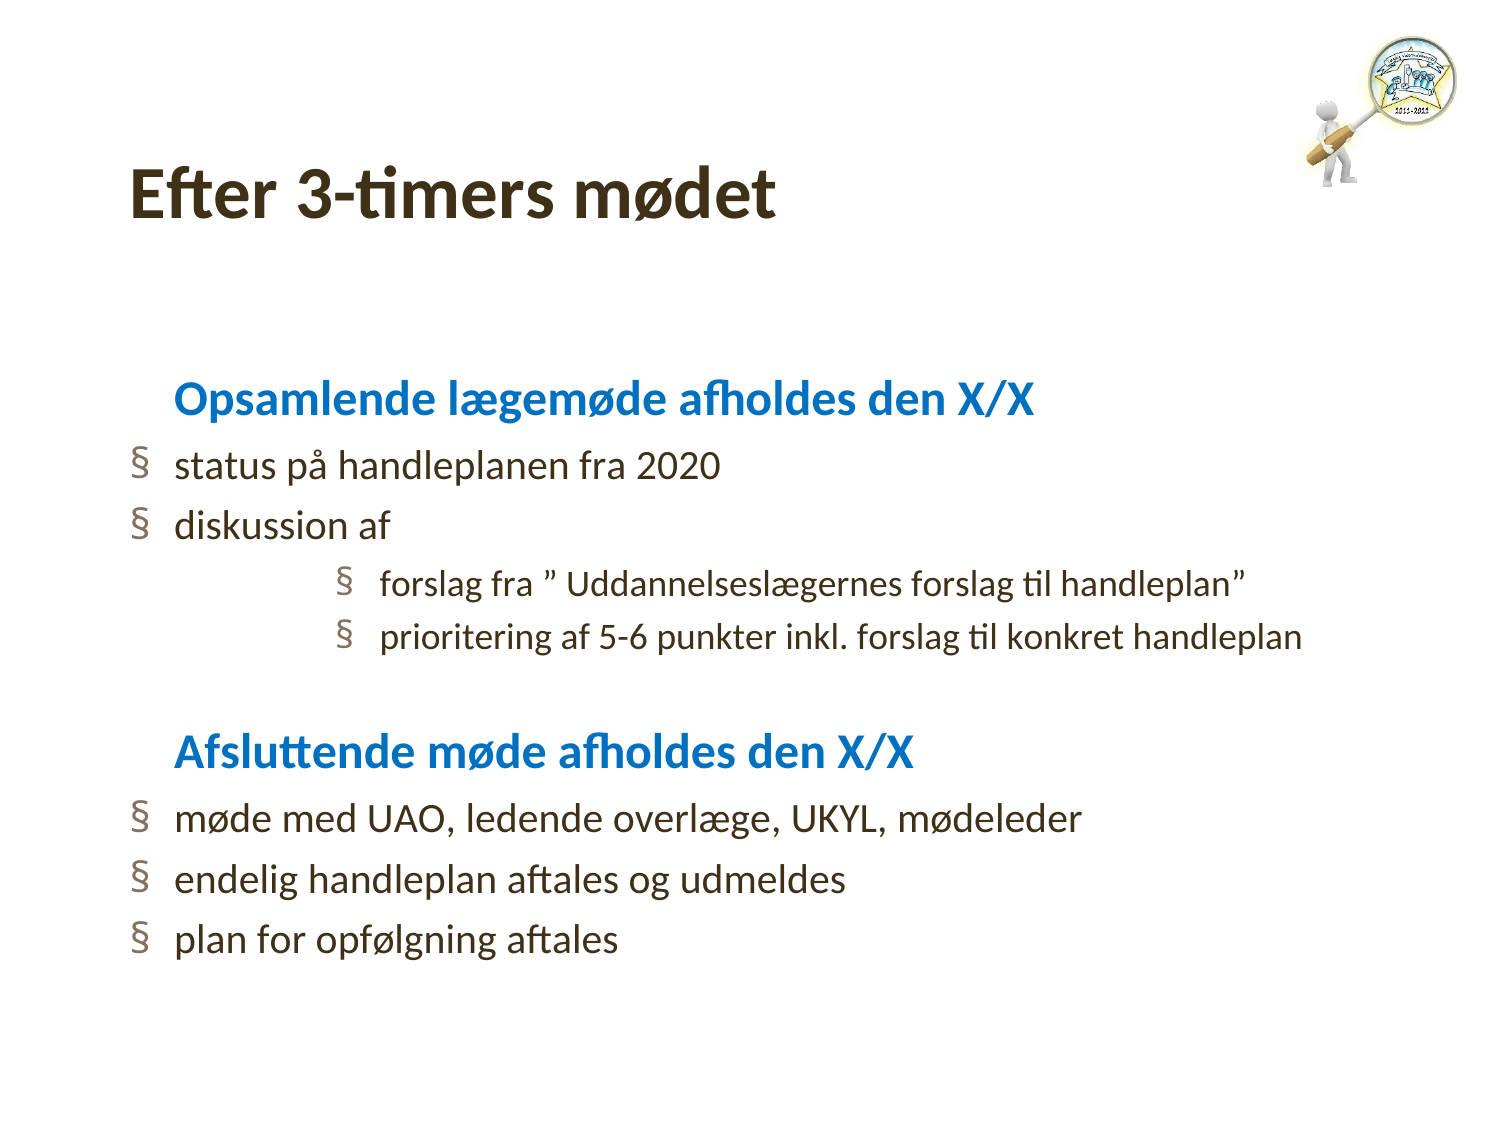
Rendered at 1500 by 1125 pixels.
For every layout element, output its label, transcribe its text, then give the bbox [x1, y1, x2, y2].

list Opsamlende lægemøde afholdes den X/X status på handleplanen fra 2020 diskussion af forslag fra ” Uddannelseslægernes forslag til handleplan” prioritering af 5-6 punkter inkl. forslag til konkret handleplan Afsluttende møde afholdes den X/X møde med UAO, ledende overlæge, UKYL, mødeleder endelig handleplan aftales og udmeldes plan for opfølgning aftales [129, 292, 1480, 1035]
picture [1293, 23, 1476, 206]
title Efter 3-timers mødet [129, 45, 1480, 233]
